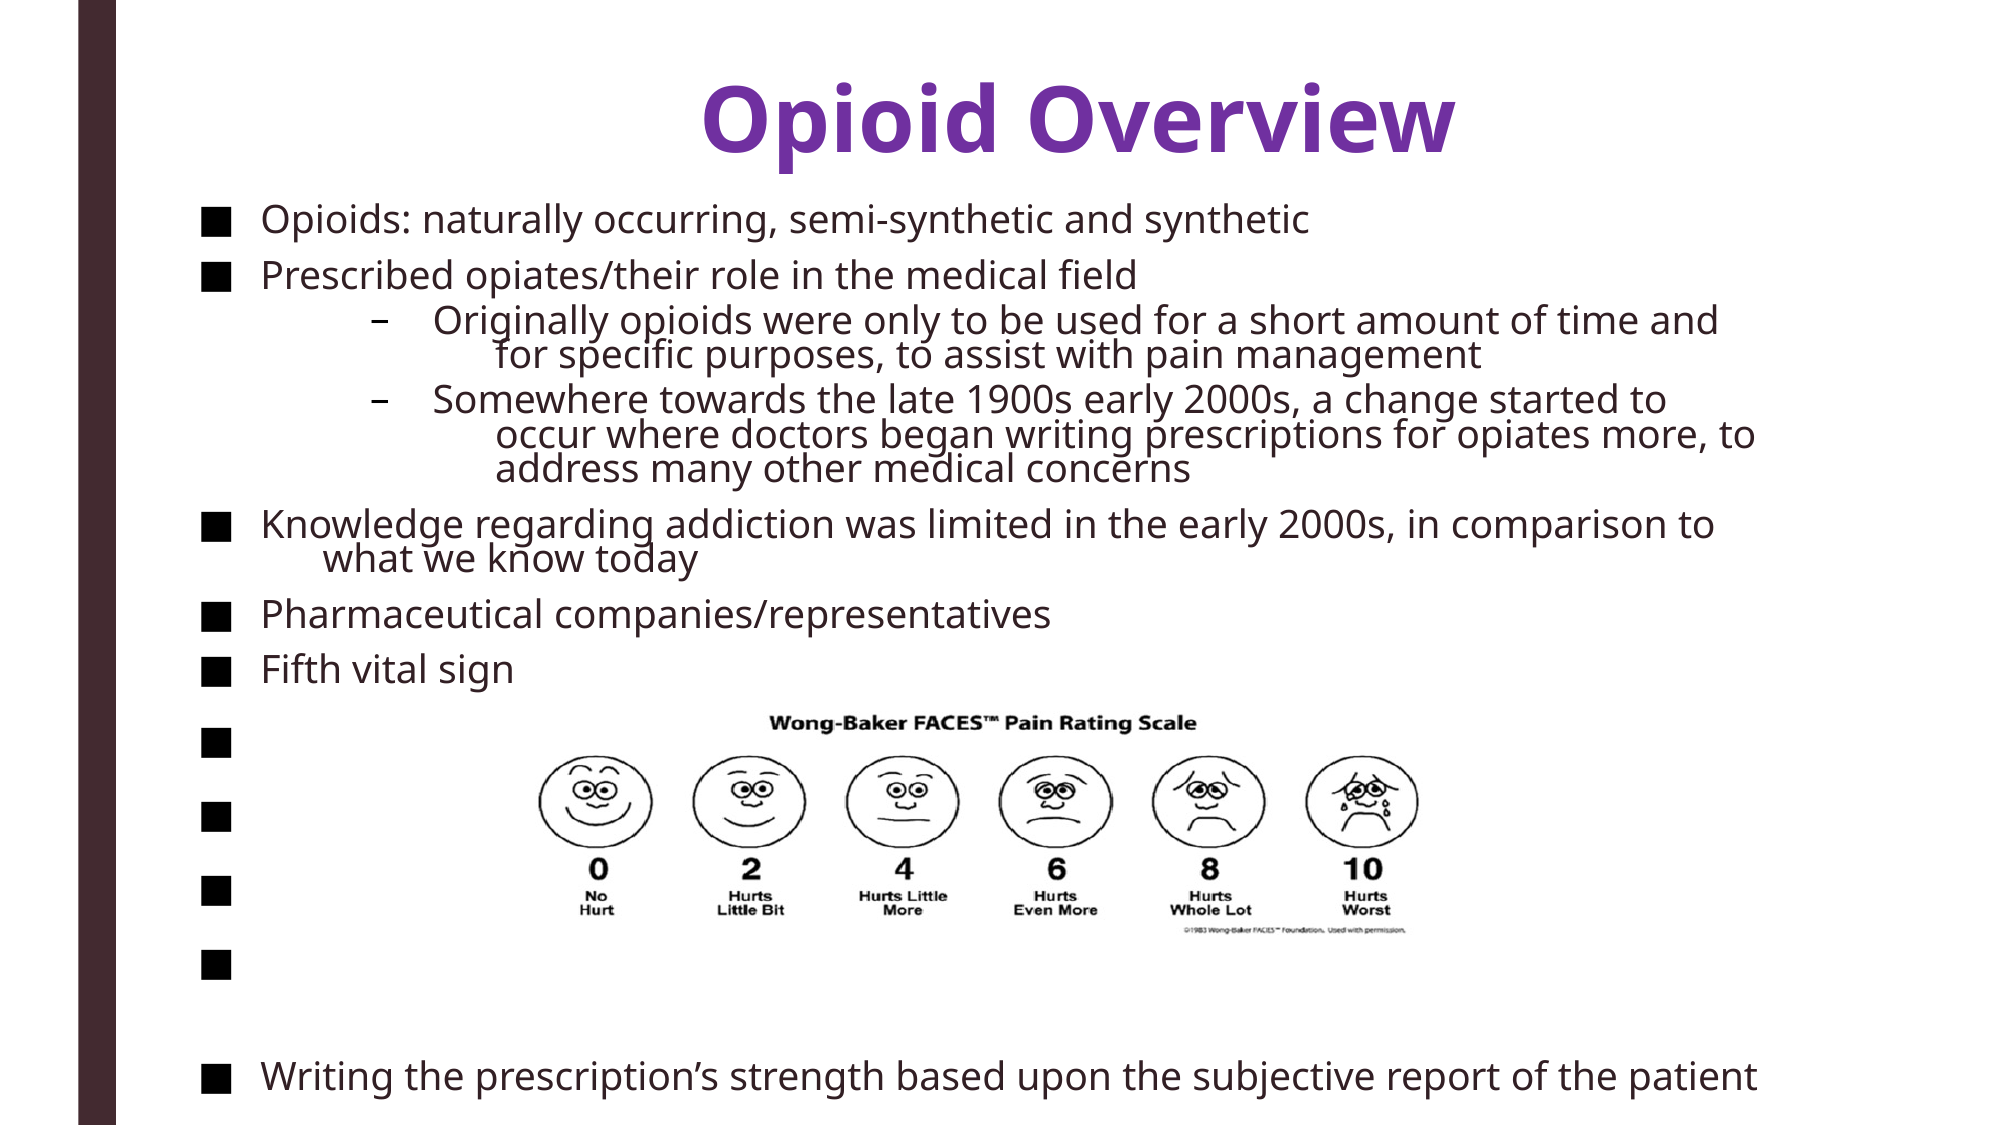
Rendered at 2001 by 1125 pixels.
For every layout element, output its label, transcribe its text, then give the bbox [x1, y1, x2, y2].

picture [535, 711, 1423, 937]
title Opioid Overview [158, 67, 2000, 311]
list Opioids: naturally occurring, semi-synthetic and synthetic Prescribed opiates/their role in the medical field Originally opioids were only to be used for a short amount of time and for specific purposes, to assist with pain management Somewhere towards the late 1900s early 2000s, a change started to occur where doctors began writing prescriptions for opiates more, to address many other medical concerns Knowledge regarding addiction was limited in the early 2000s, in comparison to what we know today Pharmaceutical companies/representatives Fifth vital sign Writing the prescription’s strength based upon the subjective report of the patient [182, 198, 1775, 1125]
